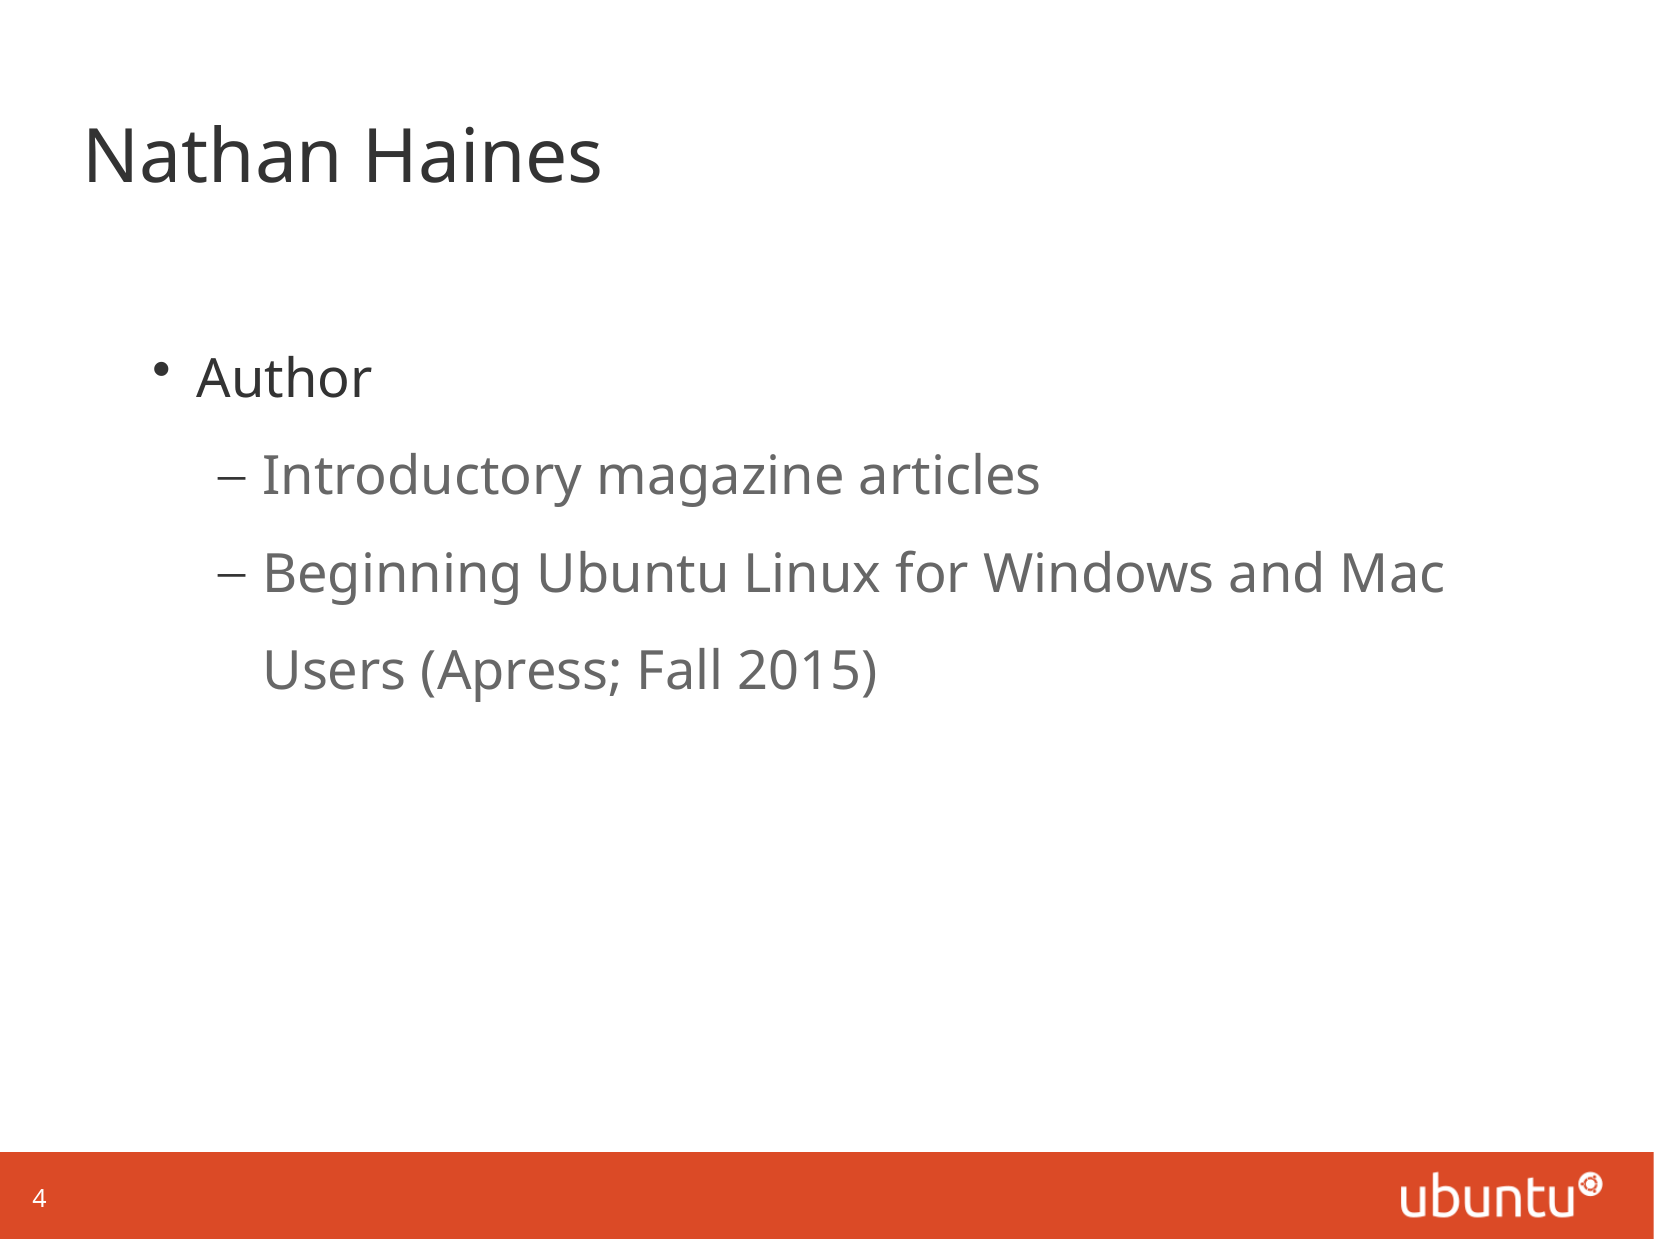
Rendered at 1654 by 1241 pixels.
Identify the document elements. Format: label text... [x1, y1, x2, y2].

title Nathan Haines [82, 49, 1571, 257]
list Author Introductory magazine articles Beginning Ubuntu Linux for Windows and Mac Users (Apress; Fall 2015) [87, 301, 1579, 1022]
picture [0, 1152, 1654, 1239]
